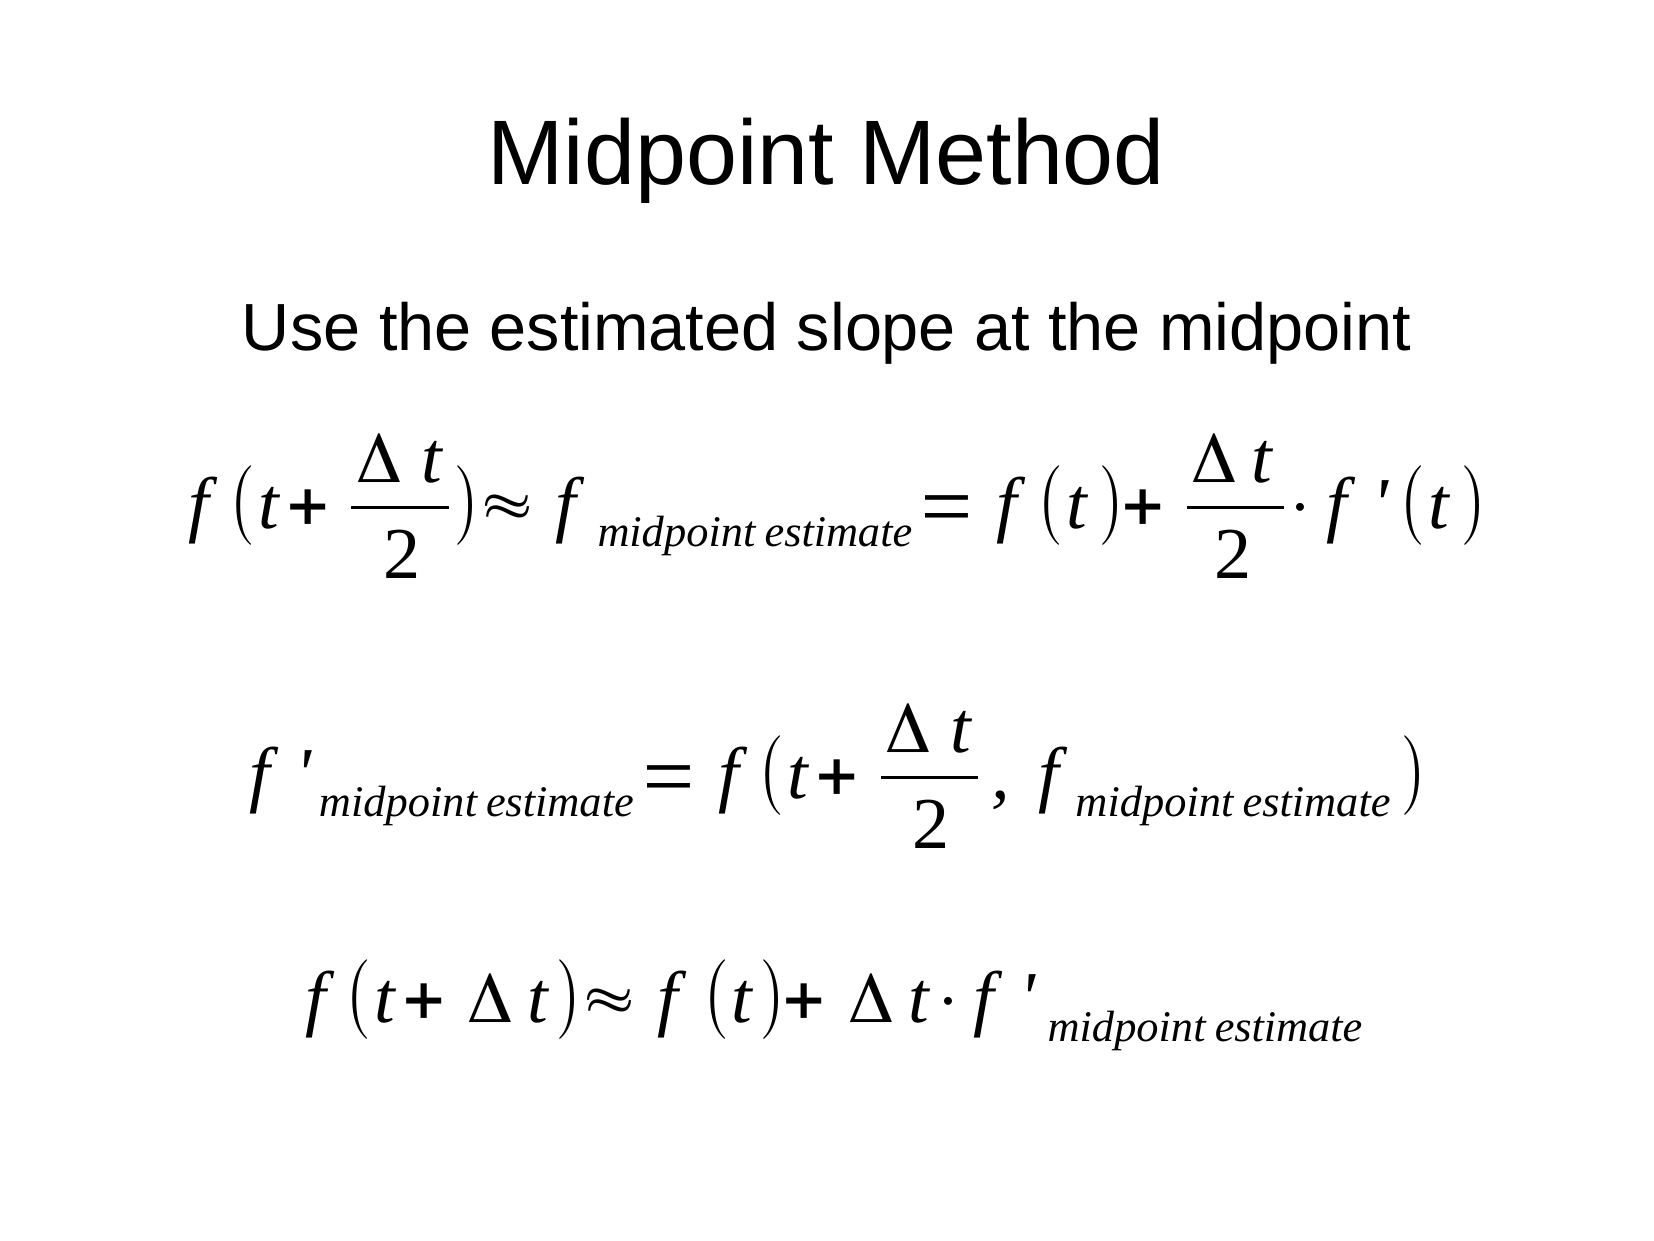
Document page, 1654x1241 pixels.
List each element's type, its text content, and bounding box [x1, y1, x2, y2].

title Midpoint Method [82, 49, 1571, 257]
chart [151, 418, 1502, 1051]
list Use the estimated slope at the midpoint [82, 290, 1571, 1109]
